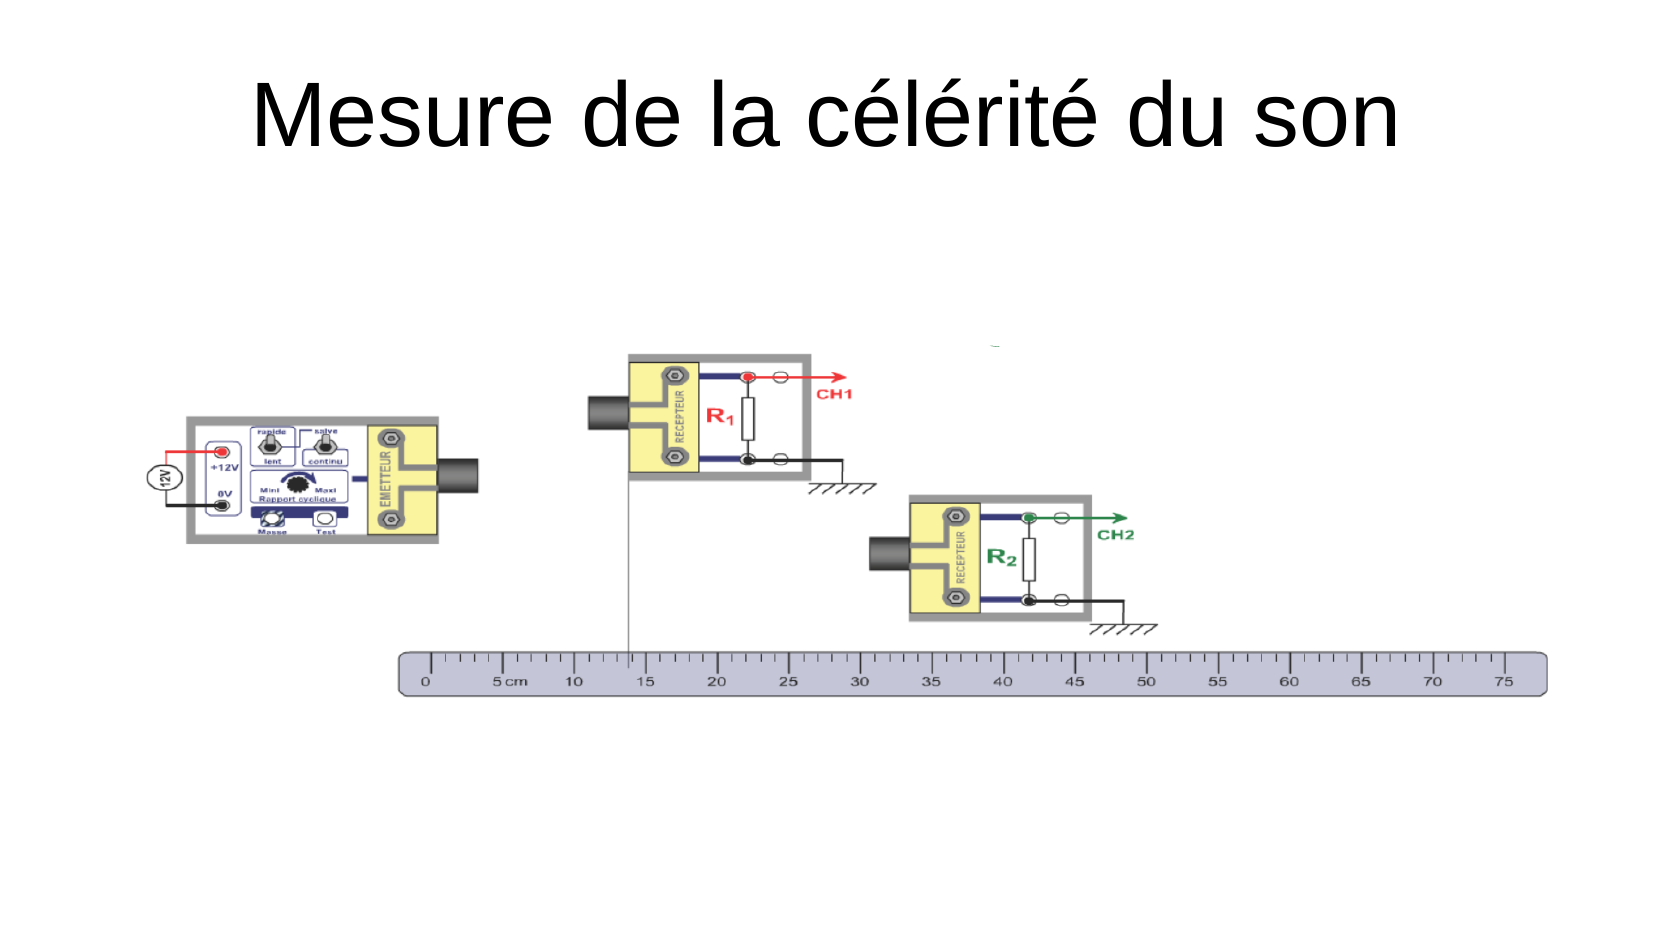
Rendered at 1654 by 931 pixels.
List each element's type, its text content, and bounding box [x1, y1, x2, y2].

picture [129, 330, 1554, 705]
title Mesure de la célérité du son [82, 37, 1571, 193]
